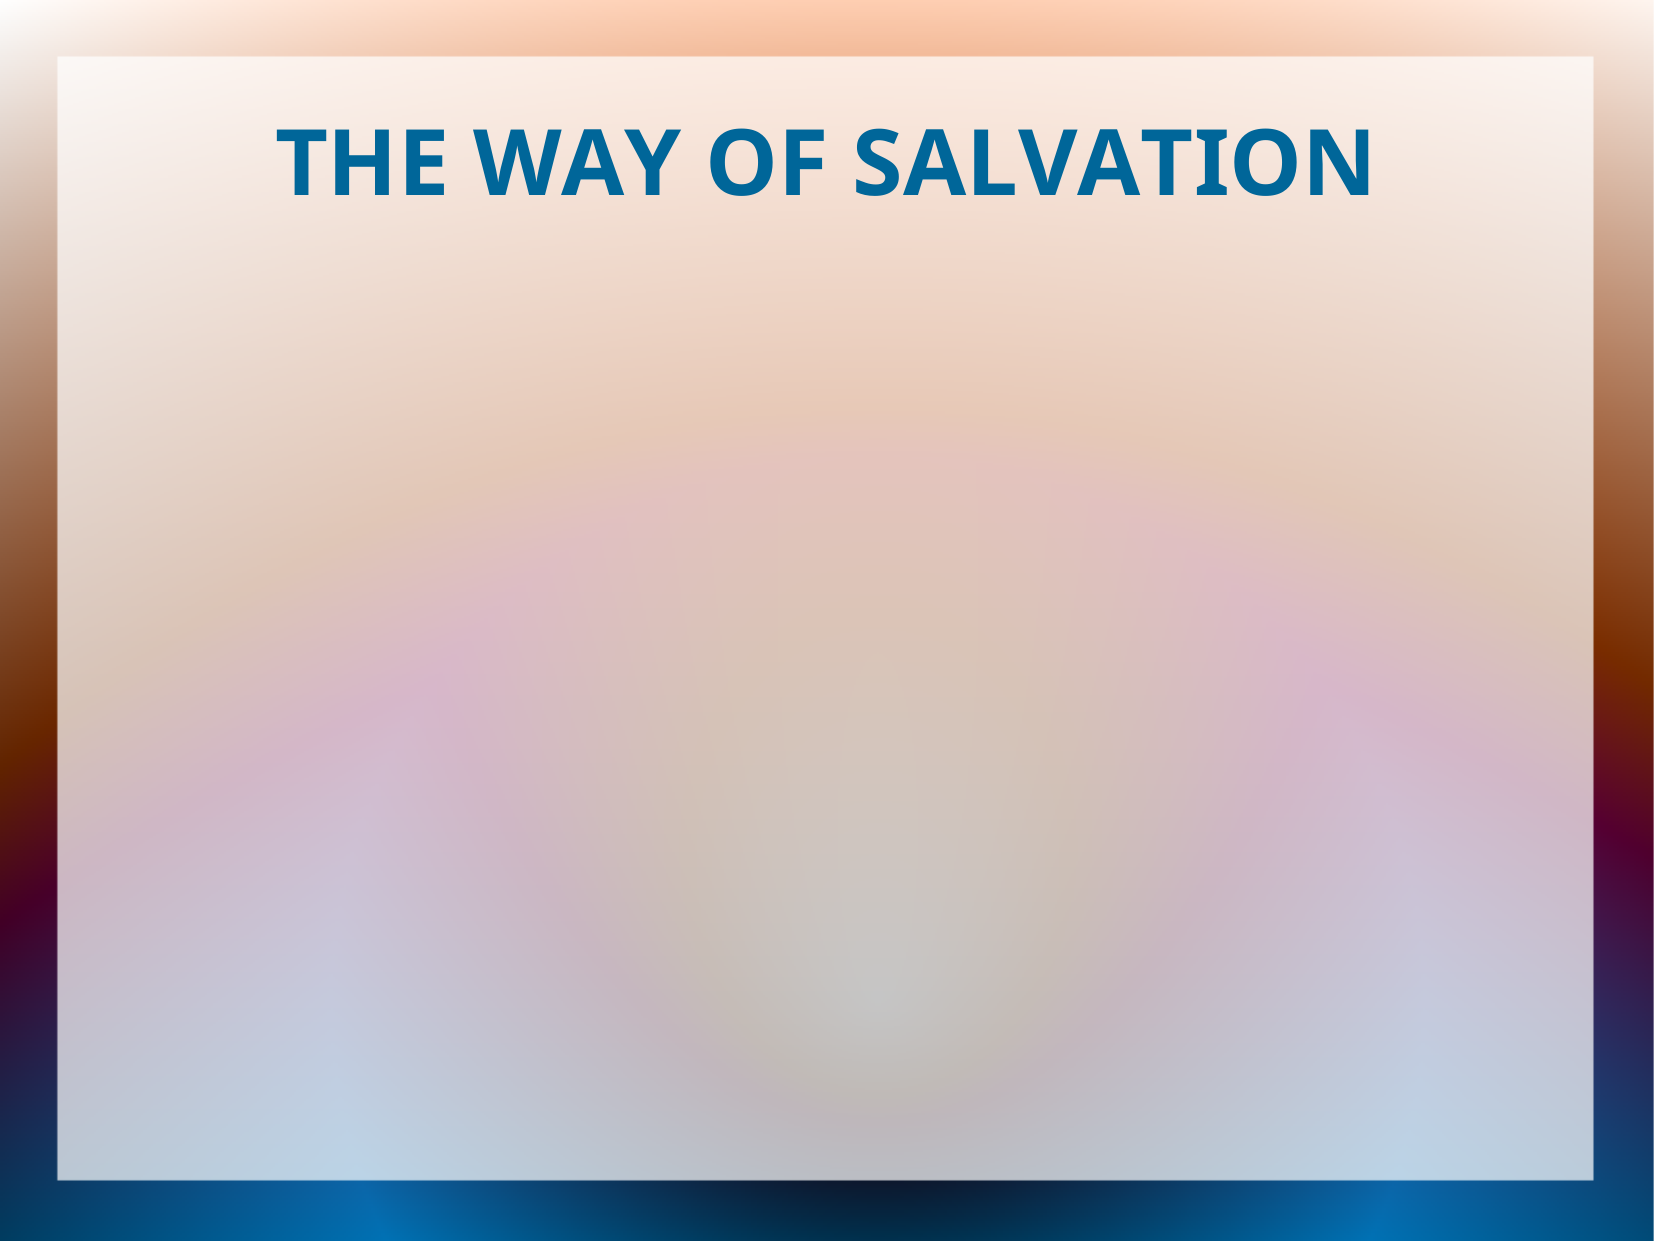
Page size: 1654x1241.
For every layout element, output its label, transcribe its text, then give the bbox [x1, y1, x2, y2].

title THE WAY OF SALVATION [82, 103, 1571, 215]
